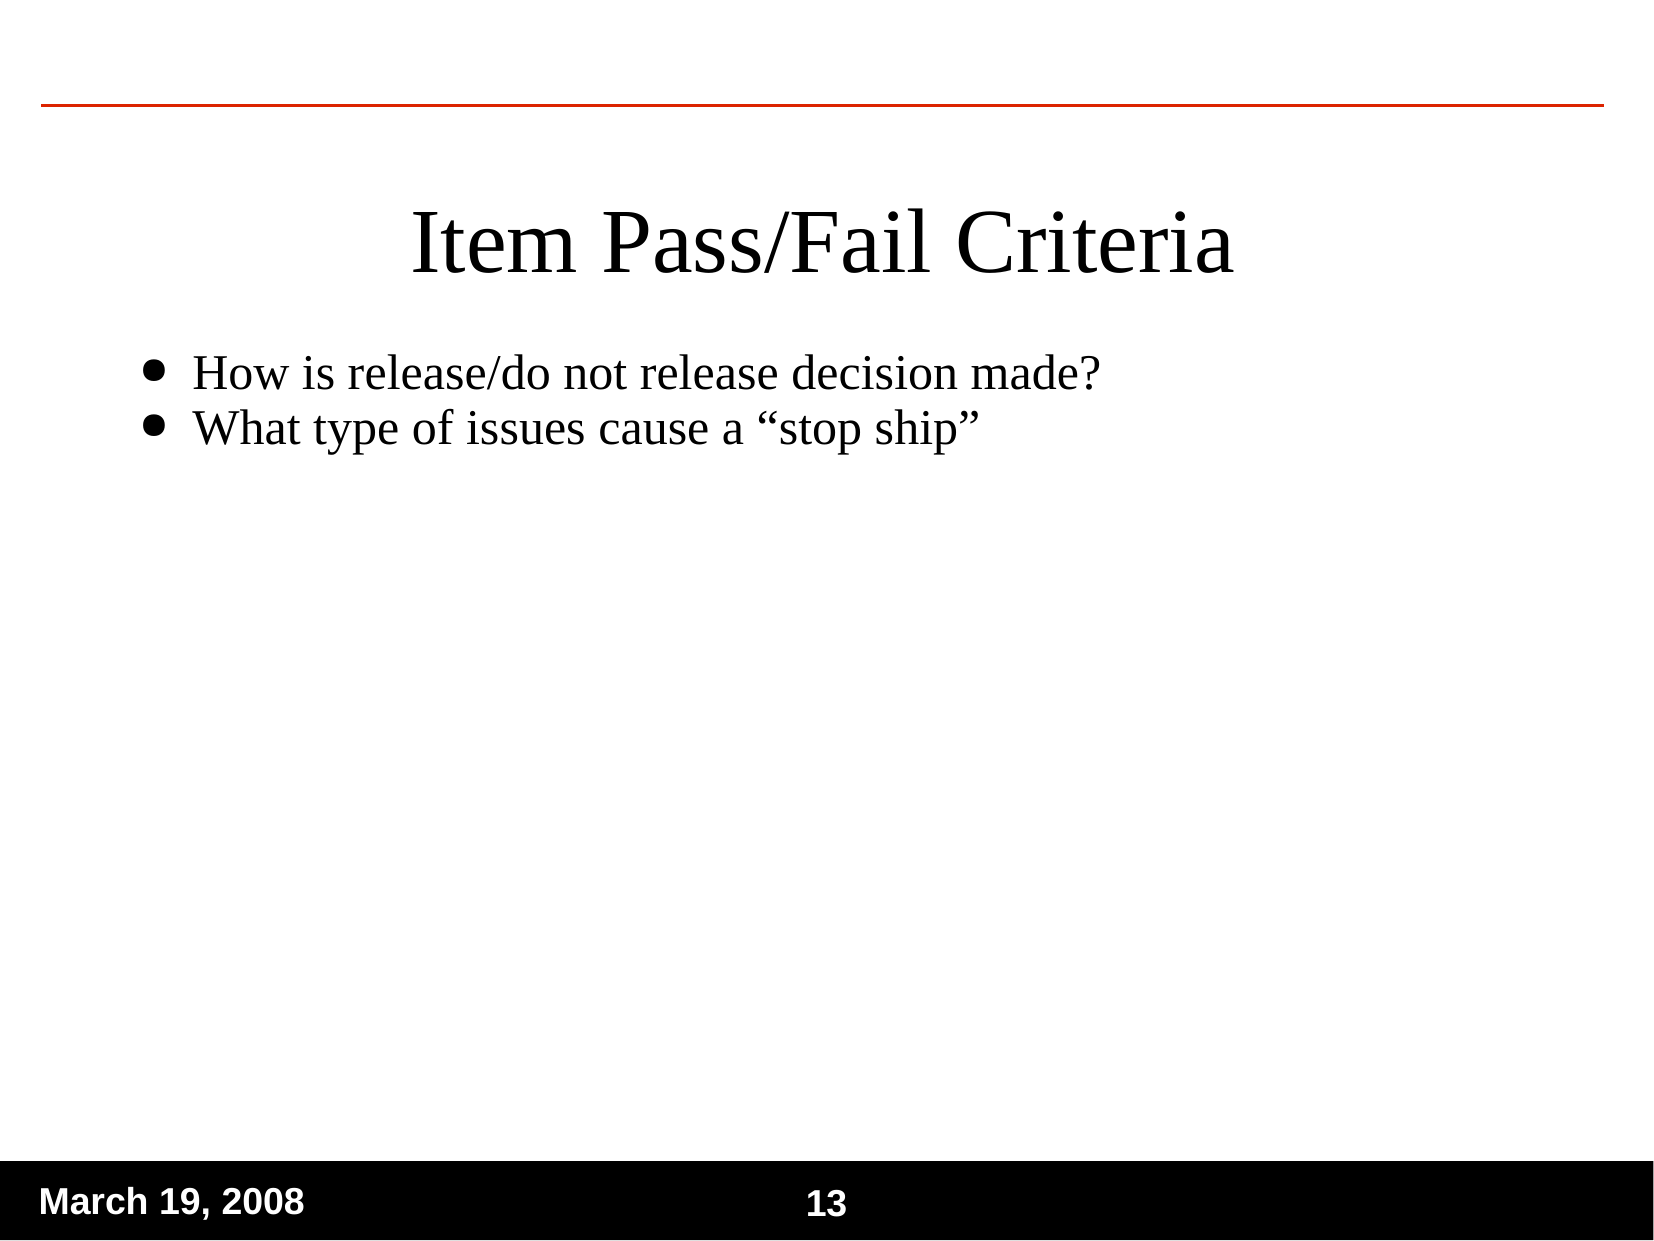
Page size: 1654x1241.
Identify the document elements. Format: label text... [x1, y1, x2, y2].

title Item Pass/Fail Criteria [117, 137, 1530, 346]
list How is release/do not release decision made? What type of issues cause a “stop ship” [121, 344, 1534, 1127]
